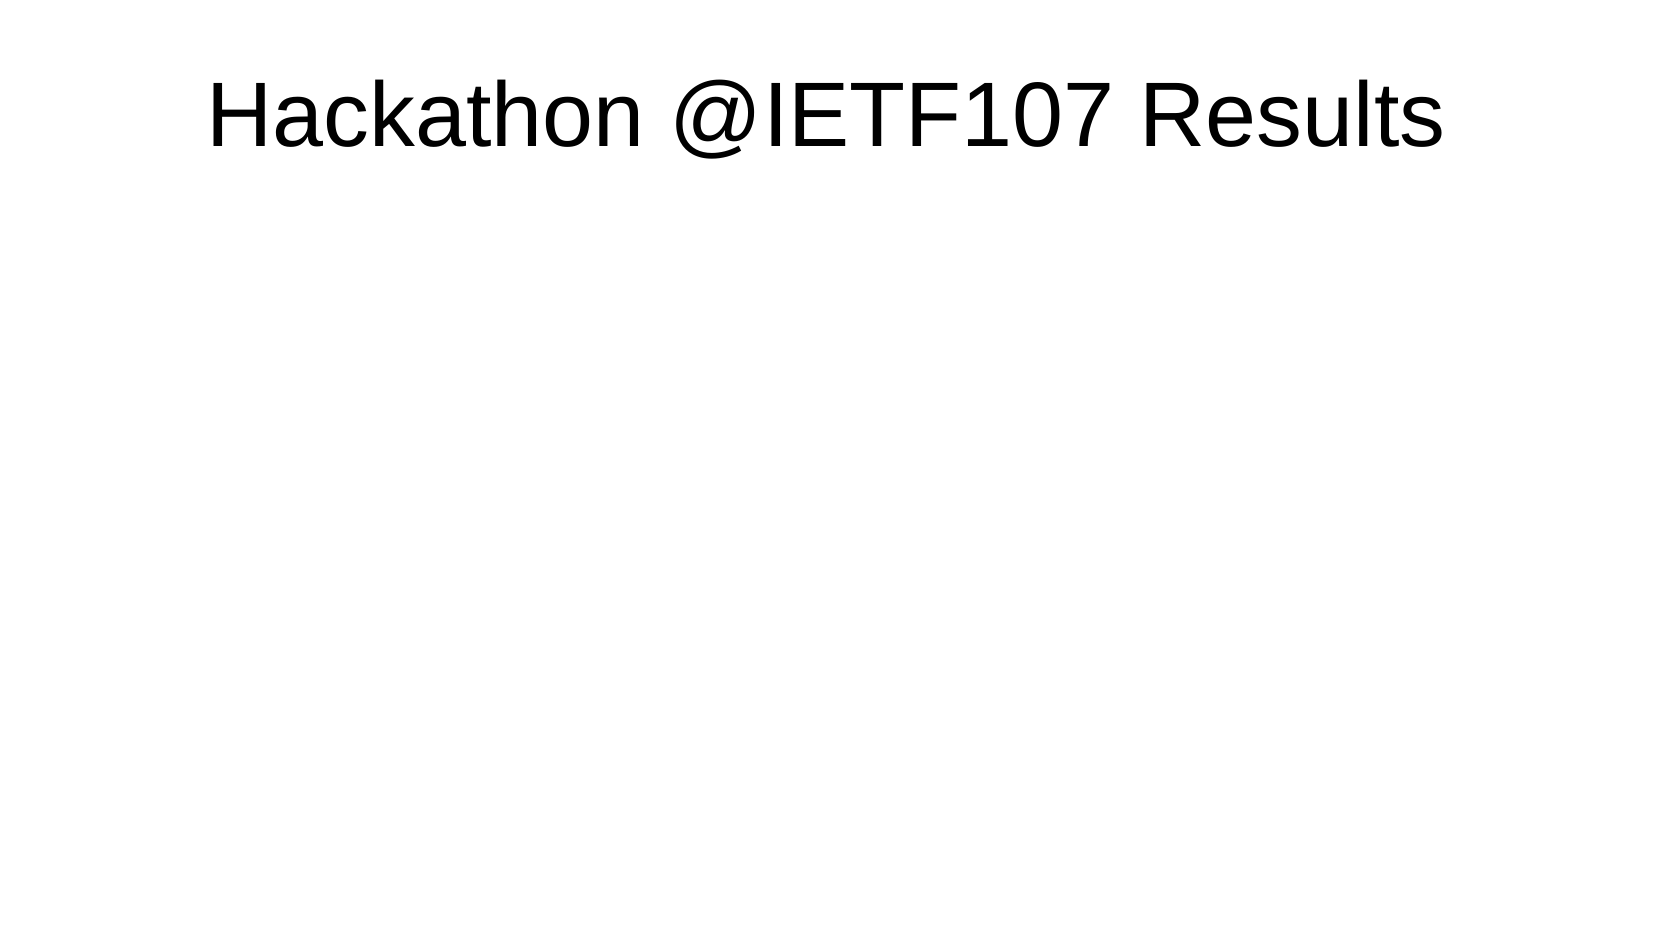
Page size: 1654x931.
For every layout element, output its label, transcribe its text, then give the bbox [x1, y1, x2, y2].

title Hackathon @IETF107 Results [82, 37, 1571, 193]
